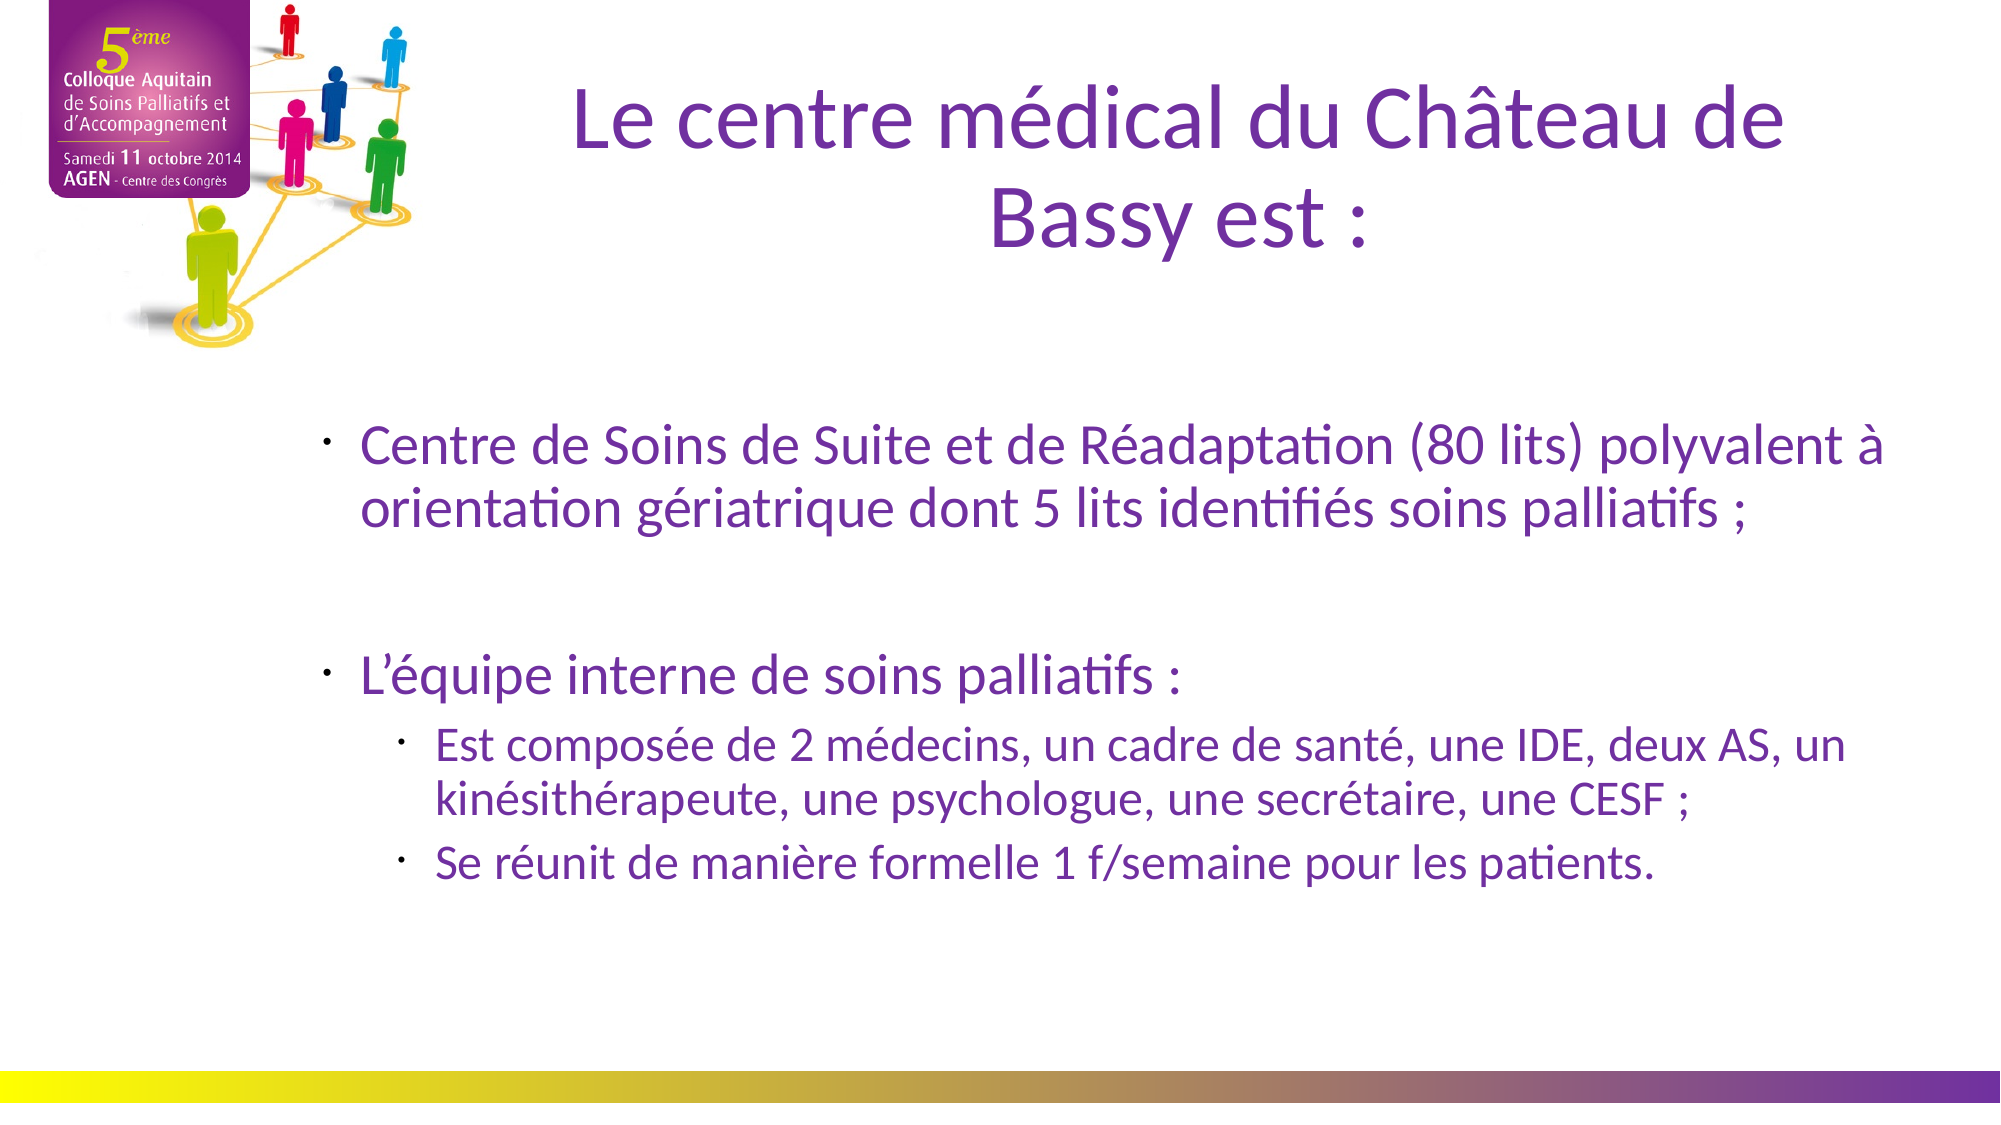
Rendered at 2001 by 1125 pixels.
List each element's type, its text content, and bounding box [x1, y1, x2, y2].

list Centre de Soins de Suite et de Réadaptation (80 lits) polyvalent à orientation gériatrique dont 5 lits identifiés soins palliatifs ; L’équipe interne de soins palliatifs : Est composée de 2 médecins, un cadre de santé, une IDE, deux AS, un kinésithérapeute, une psychologue, une secrétaire, une CESF ; Se réunit de manière formelle 1 f/semaine pour les patients. [307, 406, 1972, 1014]
picture [0, 0, 440, 359]
title Le centre médical du Château de Bassy est : [497, 59, 1863, 278]
